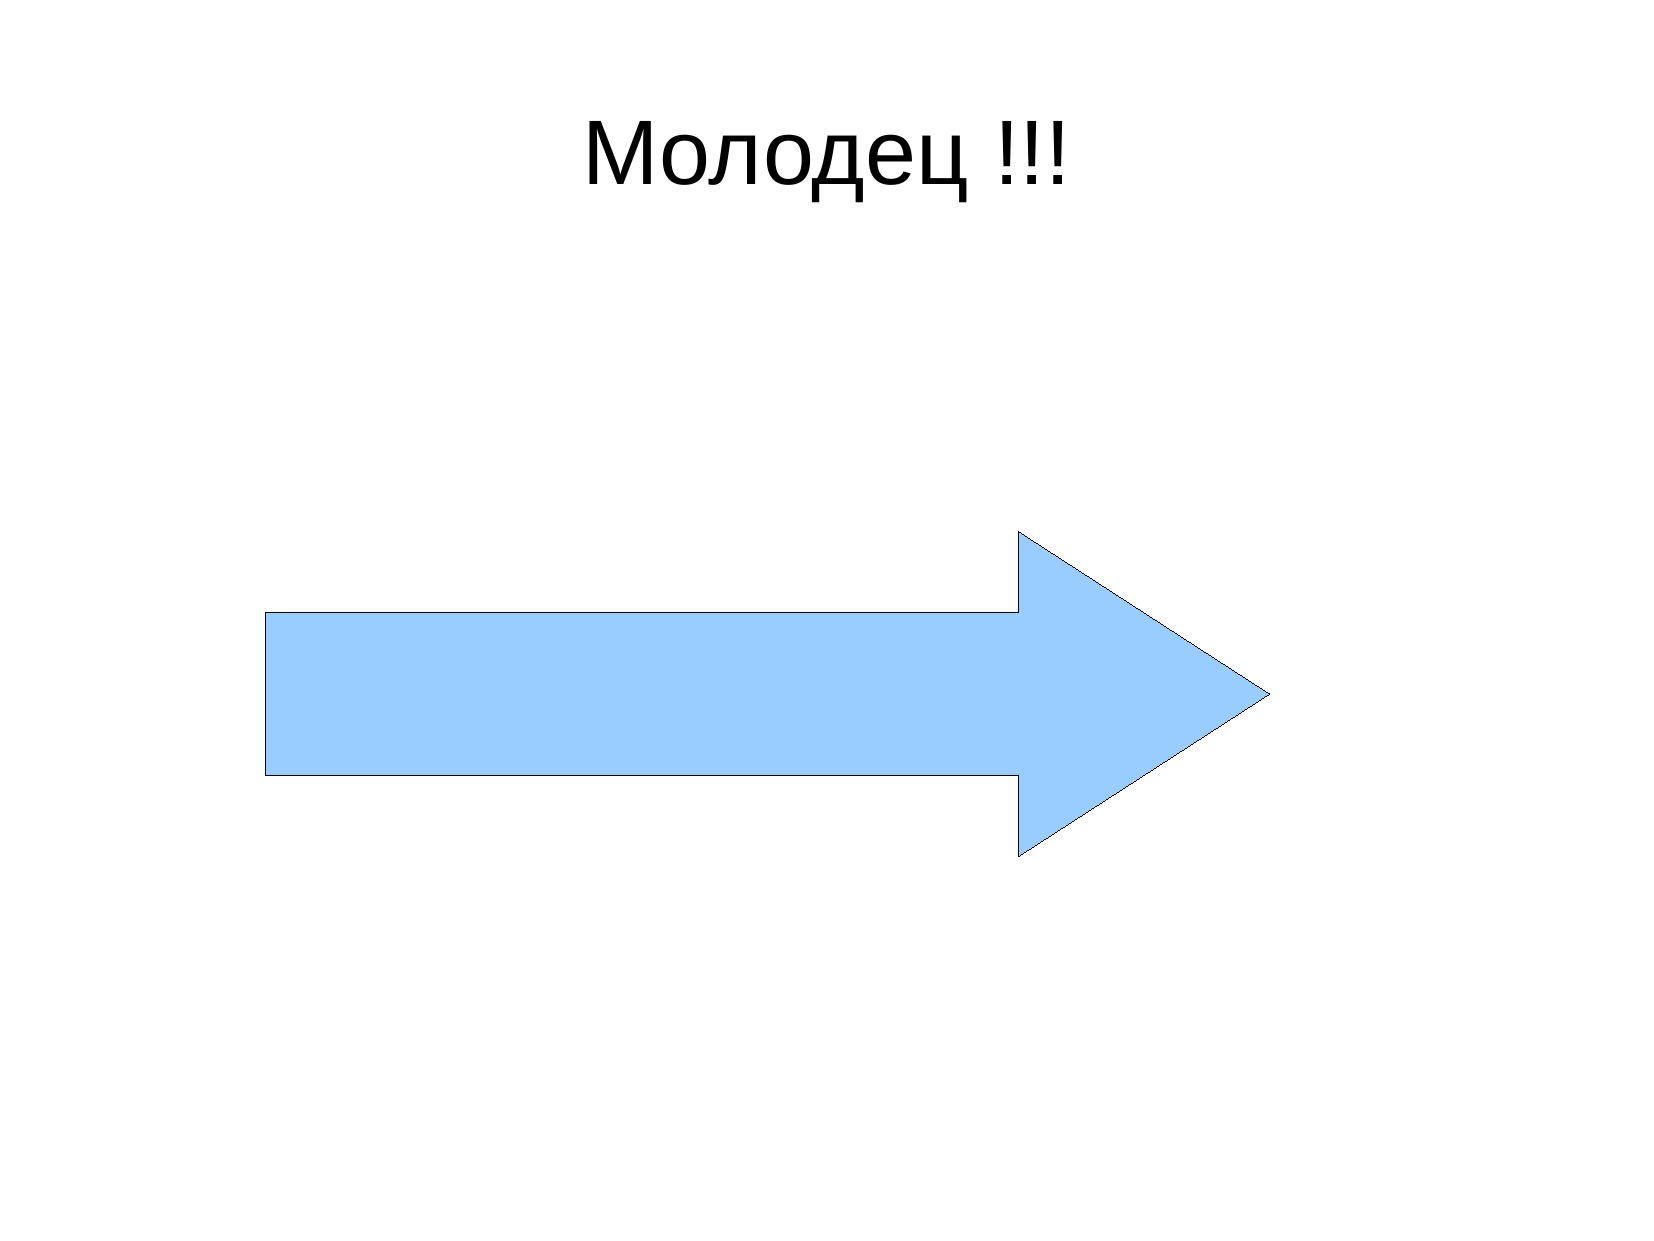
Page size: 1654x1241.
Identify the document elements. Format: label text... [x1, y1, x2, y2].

text_box [265, 531, 1270, 857]
title Молодец !!! [82, 49, 1571, 257]
